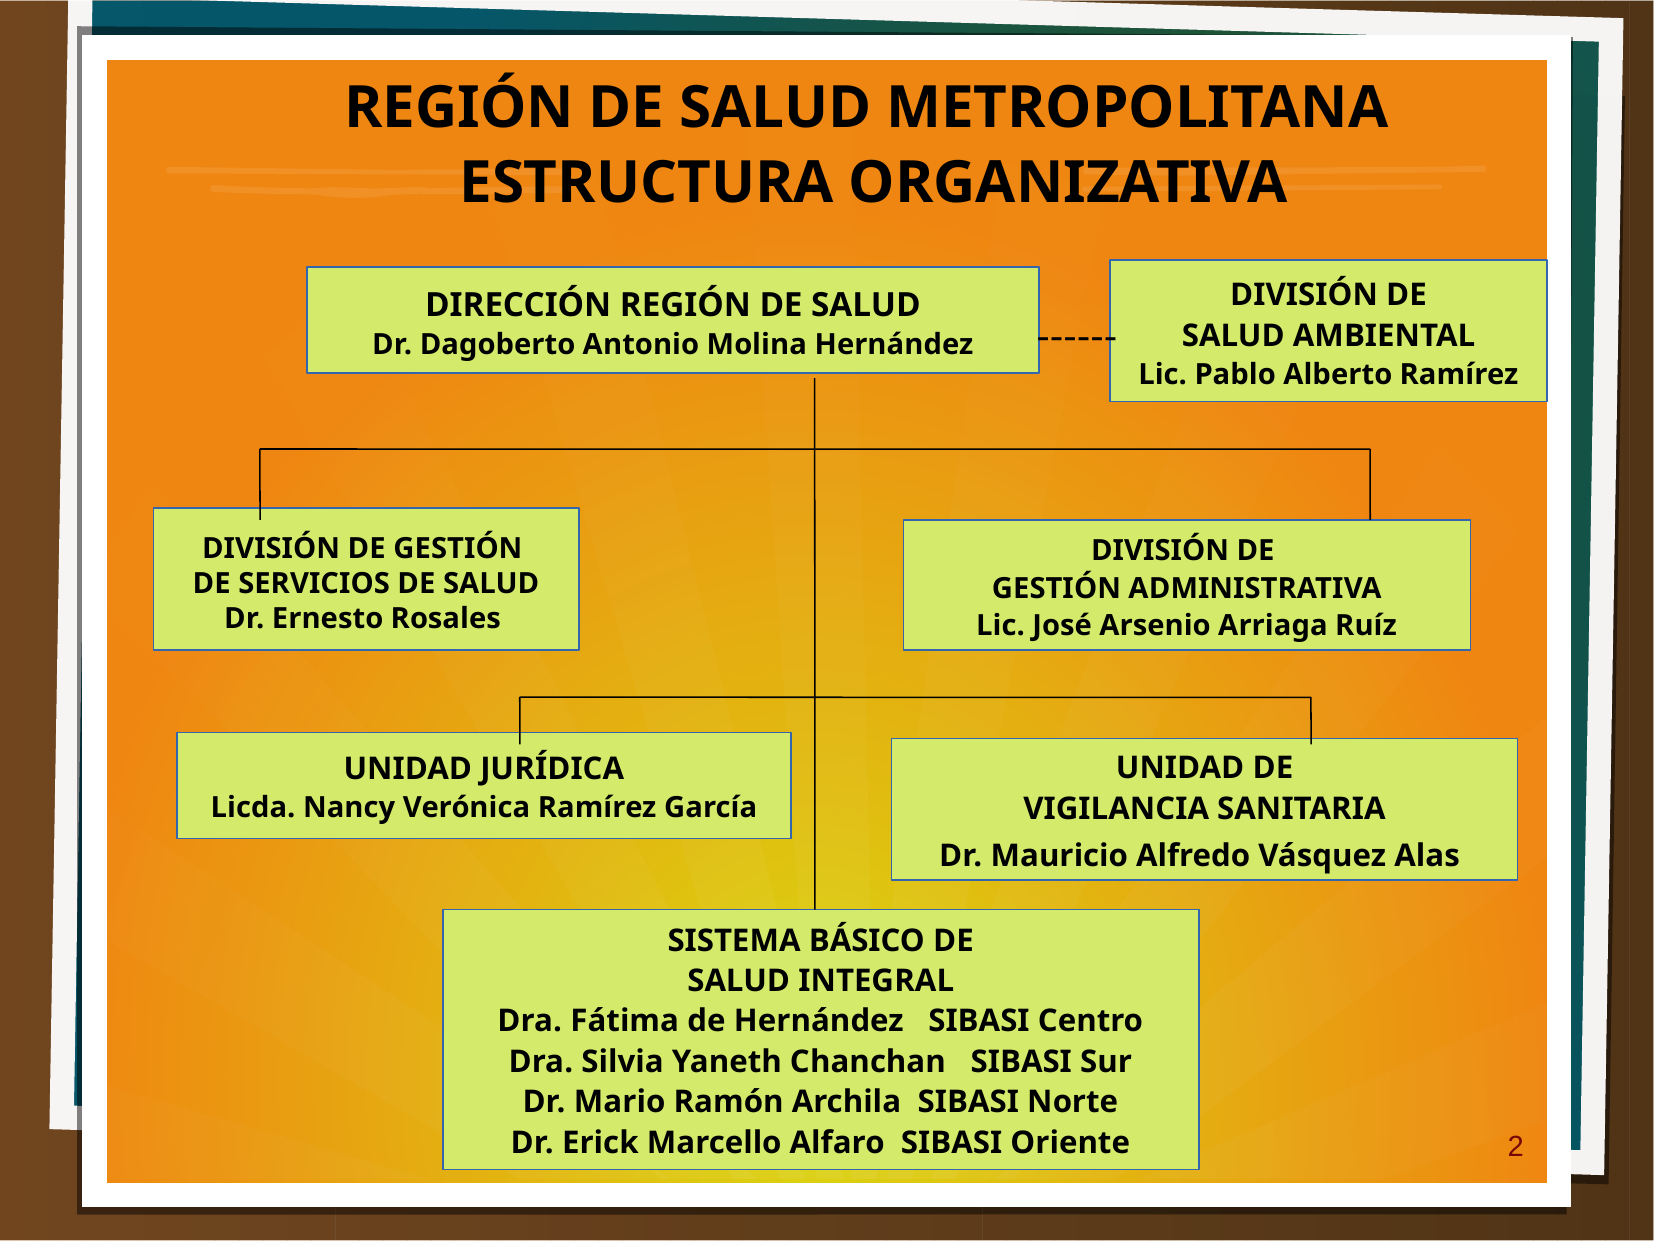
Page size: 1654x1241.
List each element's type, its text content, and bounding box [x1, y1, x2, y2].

text_box UNIDAD JURÍDICA Licda. Nancy Verónica Ramírez García [177, 732, 792, 839]
text_box DIRECCIÓN REGIÓN DE SALUD Dr. Dagoberto Antonio Molina Hernández [307, 266, 1040, 374]
text_box DIVISIÓN DE GESTIÓN DE SERVICIOS DE SALUD Dr. Ernesto Rosales [153, 508, 579, 650]
text_box SISTEMA BÁSICO DE SALUD INTEGRAL Dra. Fátima de Hernández SIBASI Centro Dra. Silvia Yaneth Chanchan SIBASI Sur Dr. Mario Ramón Archila SIBASI Norte Dr. Erick Marcello Alfaro SIBASI Oriente [442, 909, 1199, 1170]
text_box DIVISIÓN DE SALUD AMBIENTAL Lic. Pablo Alberto Ramírez [1110, 259, 1548, 402]
text_box ------ [1021, 307, 1140, 366]
title REGIÓN DE SALUD METROPOLITANA ESTRUCTURA ORGANIZATIVA [129, 35, 1618, 243]
text_box DIVISIÓN DE GESTIÓN ADMINISTRATIVA Lic. José Arsenio Arriaga Ruíz [903, 520, 1471, 650]
text_box UNIDAD DE VIGILANCIA SANITARIA Dr. Mauricio Alfredo Vásquez Alas [891, 738, 1518, 880]
